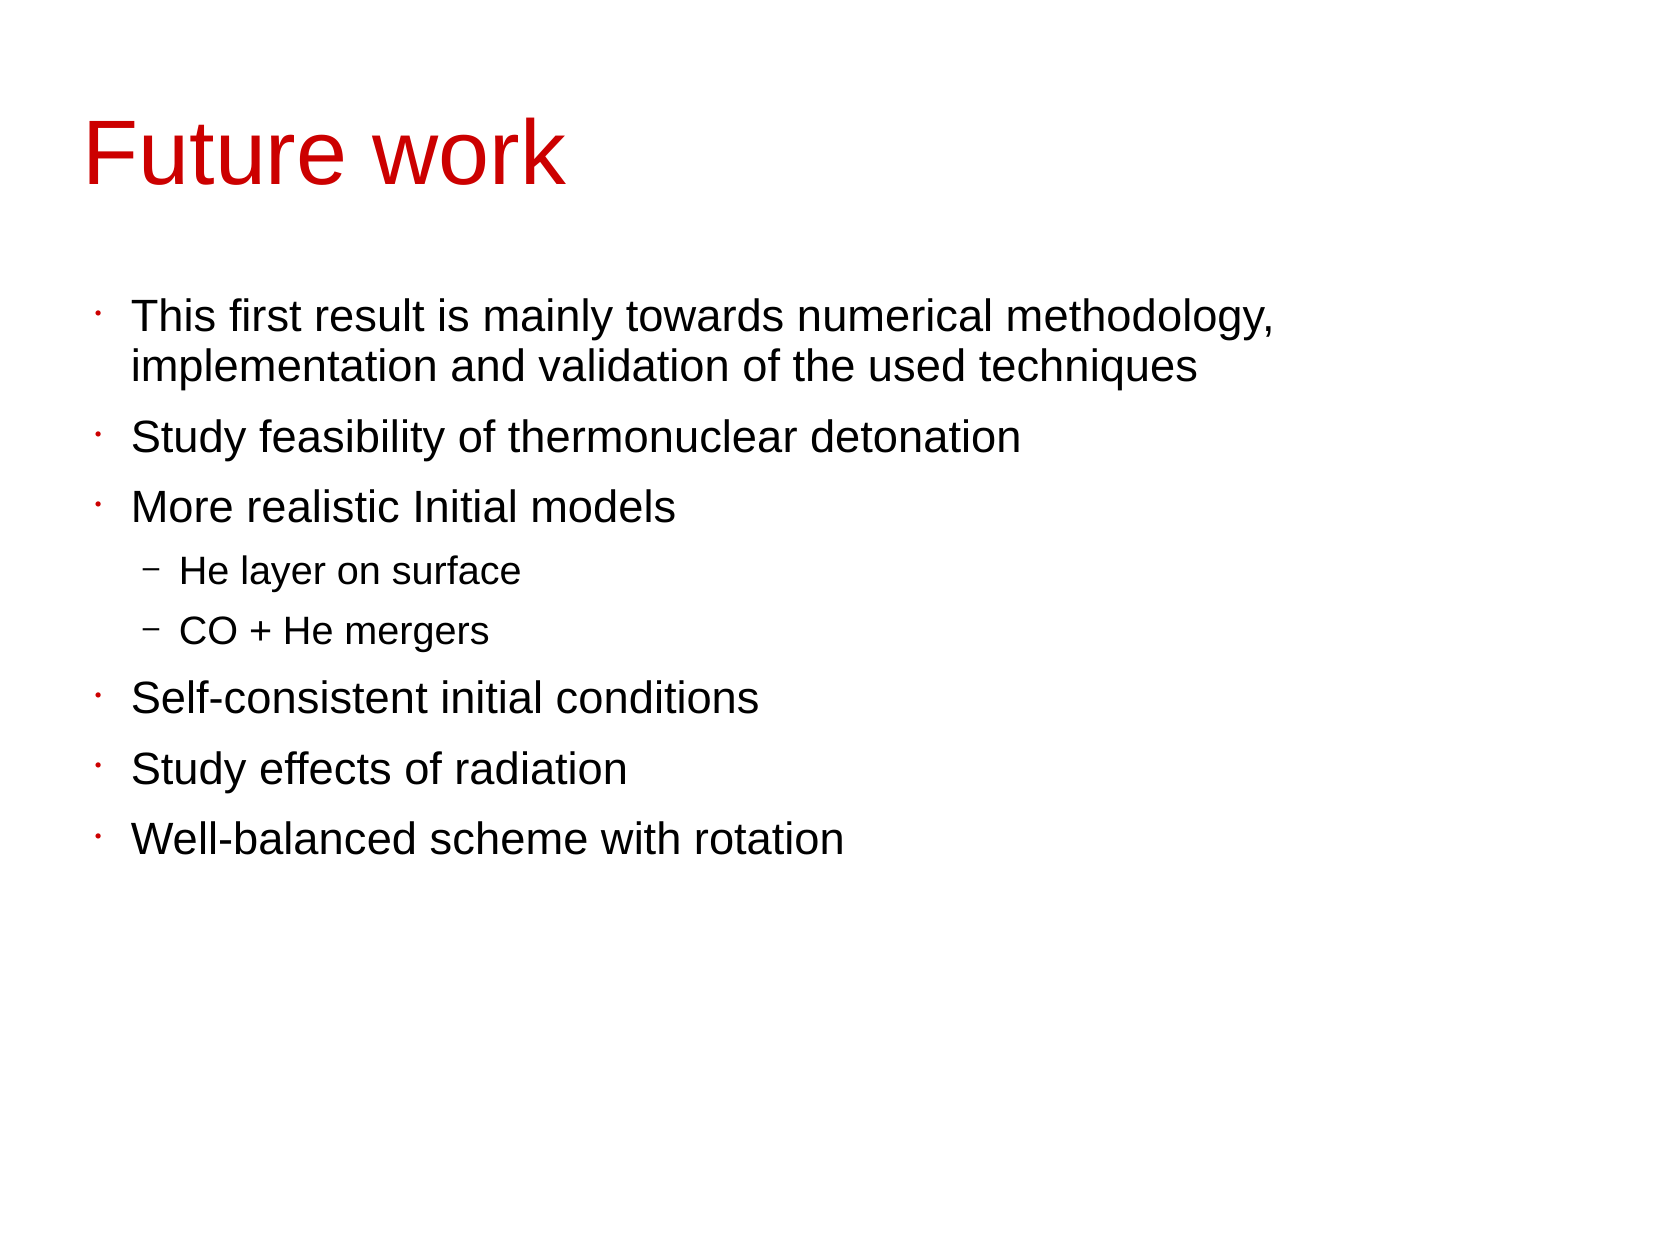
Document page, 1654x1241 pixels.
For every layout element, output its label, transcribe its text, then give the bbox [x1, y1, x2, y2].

title Future work [82, 49, 1571, 257]
list This first result is mainly towards numerical methodology, implementation and validation of the used techniques Study feasibility of thermonuclear detonation More realistic Initial models He layer on surface CO + He mergers Self-consistent initial conditions Study effects of radiation Well-balanced scheme with rotation [82, 290, 1571, 1010]
